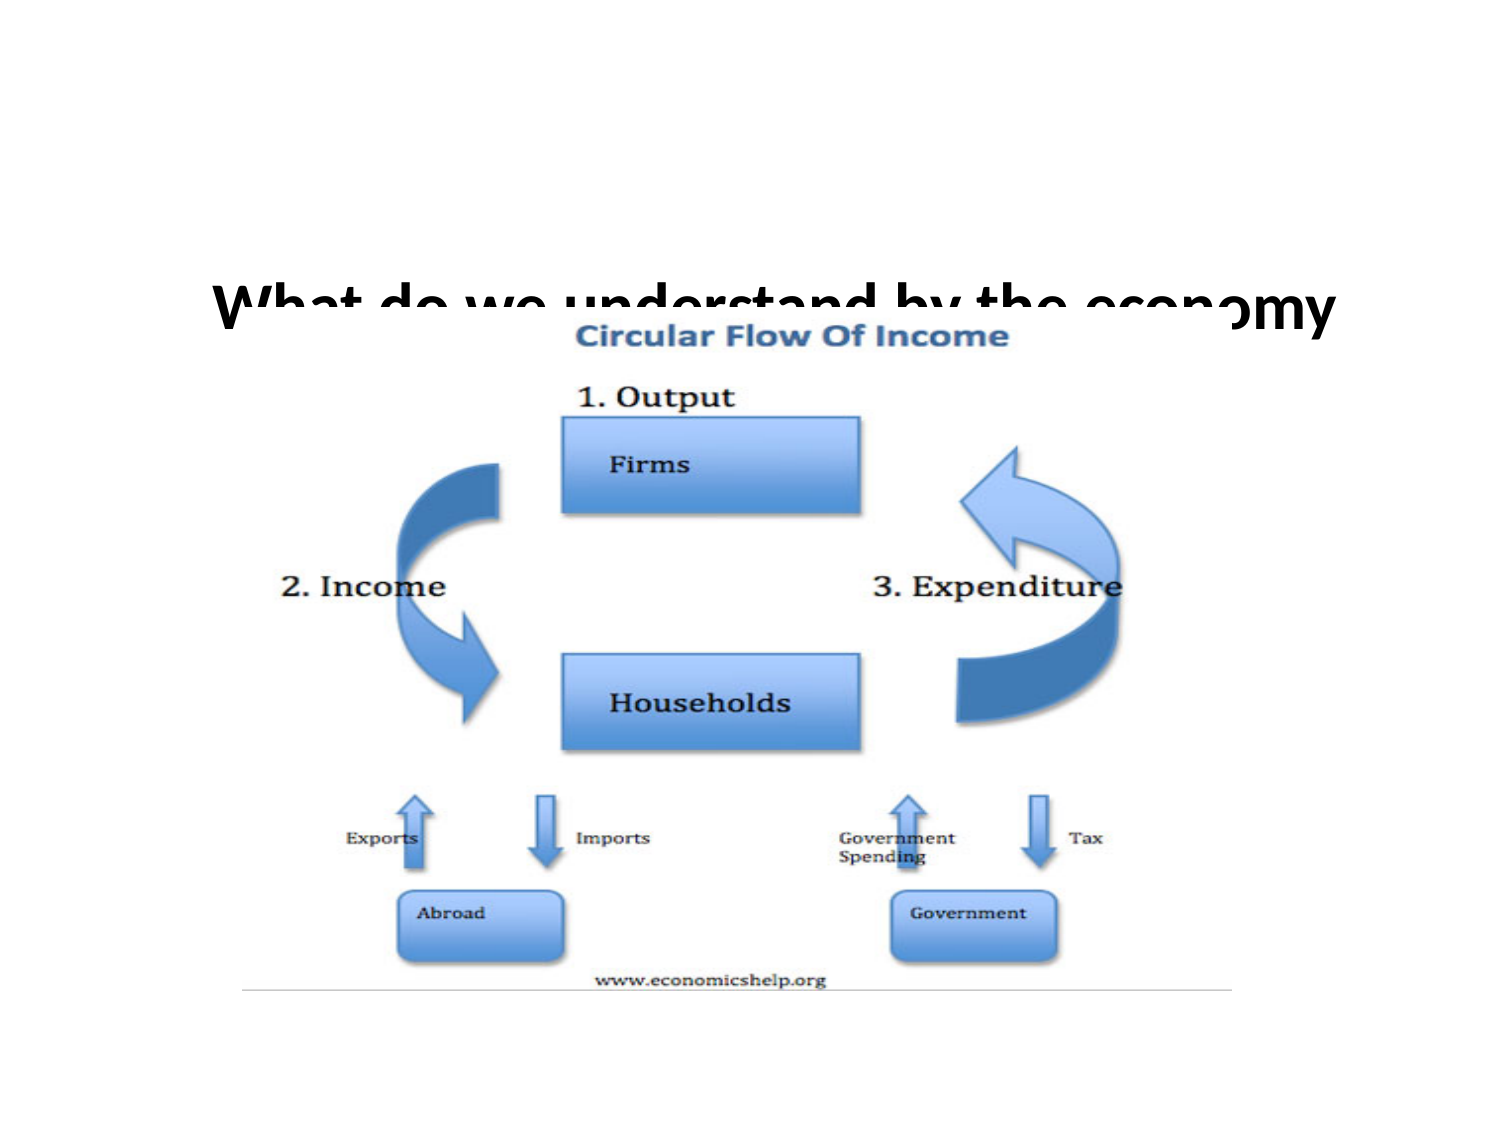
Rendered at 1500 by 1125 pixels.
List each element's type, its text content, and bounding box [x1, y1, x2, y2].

picture [242, 307, 1232, 991]
title What do we understand by the economy [100, 255, 1451, 375]
